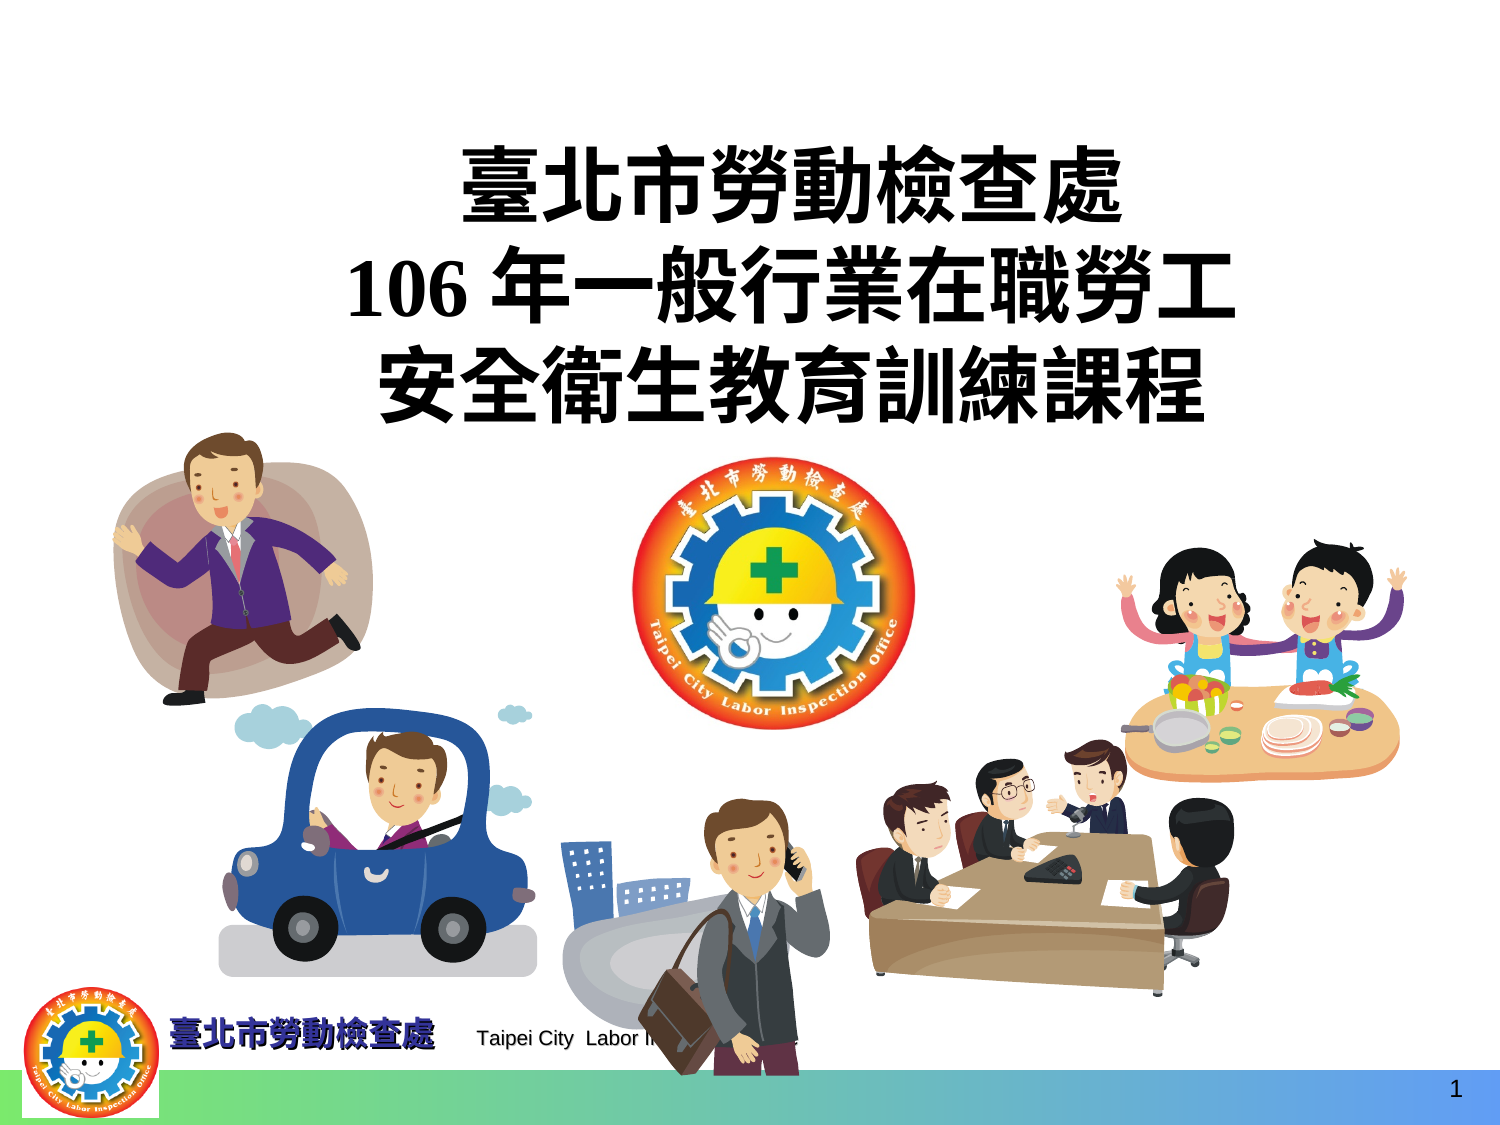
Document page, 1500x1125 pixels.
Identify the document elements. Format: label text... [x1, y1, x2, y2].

picture [631, 456, 916, 730]
title 臺北市勞動檢查處 106年一般行業在職勞工 安全衛生教育訓練課程 [83, 125, 1500, 441]
picture [856, 538, 1408, 997]
text_box <編號> [1128, 1057, 1479, 1118]
picture [112, 432, 538, 977]
picture [560, 798, 830, 1076]
picture [22, 987, 159, 1118]
